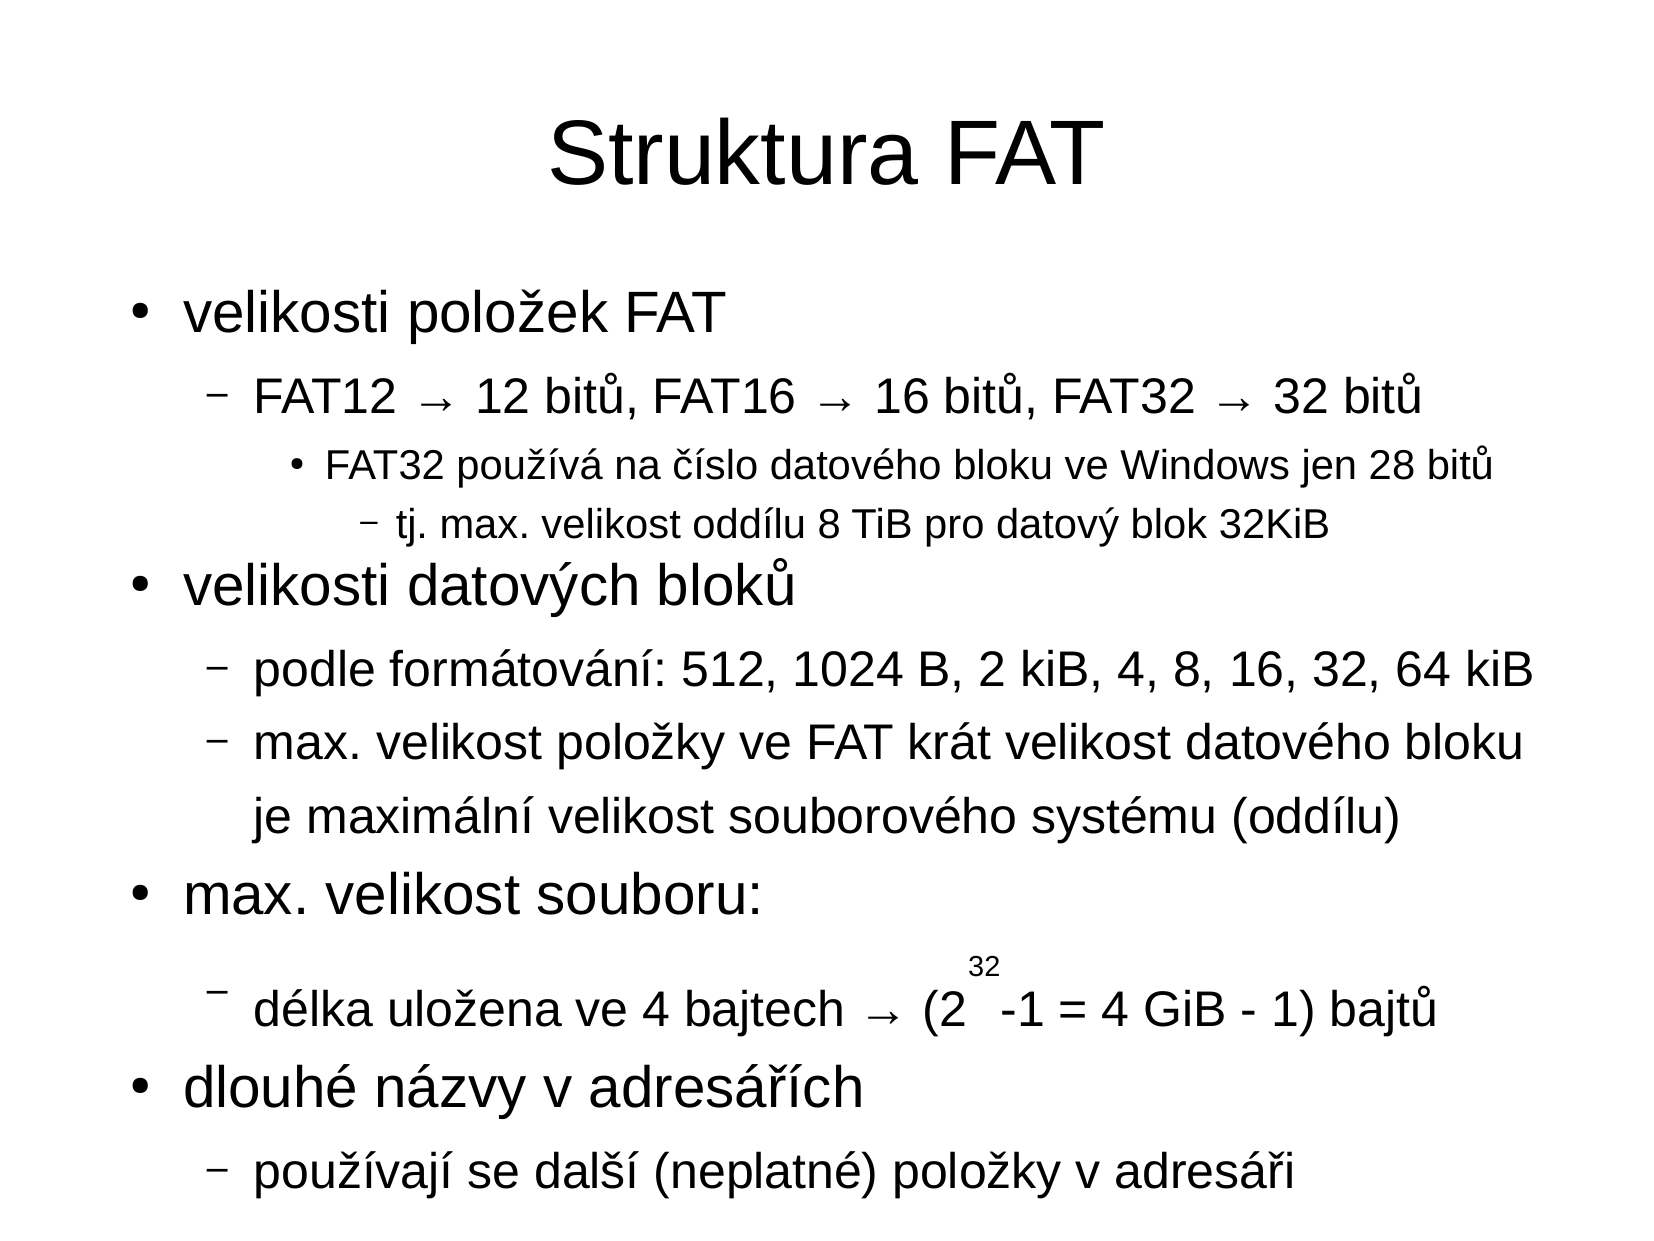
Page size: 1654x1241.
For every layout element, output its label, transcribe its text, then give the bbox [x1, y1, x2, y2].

list velikosti položek FAT FAT12 → 12 bitů, FAT16 → 16 bitů, FAT32 → 32 bitů FAT32 používá na číslo datového bloku ve Windows jen 28 bitů tj. max. velikost oddílu 8 TiB pro datový blok 32KiB velikosti datových bloků podle formátování: 512, 1024 B, 2 kiB, 4, 8, 16, 32, 64 kiB max. velikost položky ve FAT krát velikost datového bloku je maximální velikost souborového systému (oddílu) max. velikost souboru: délka uložena ve 4 bajtech → (232-1 = 4 GiB - 1) bajtů dlouhé názvy v adresářích používají se další (neplatné) položky v adresáři [41, 279, 1595, 1200]
title Struktura FAT [82, 56, 1571, 250]
